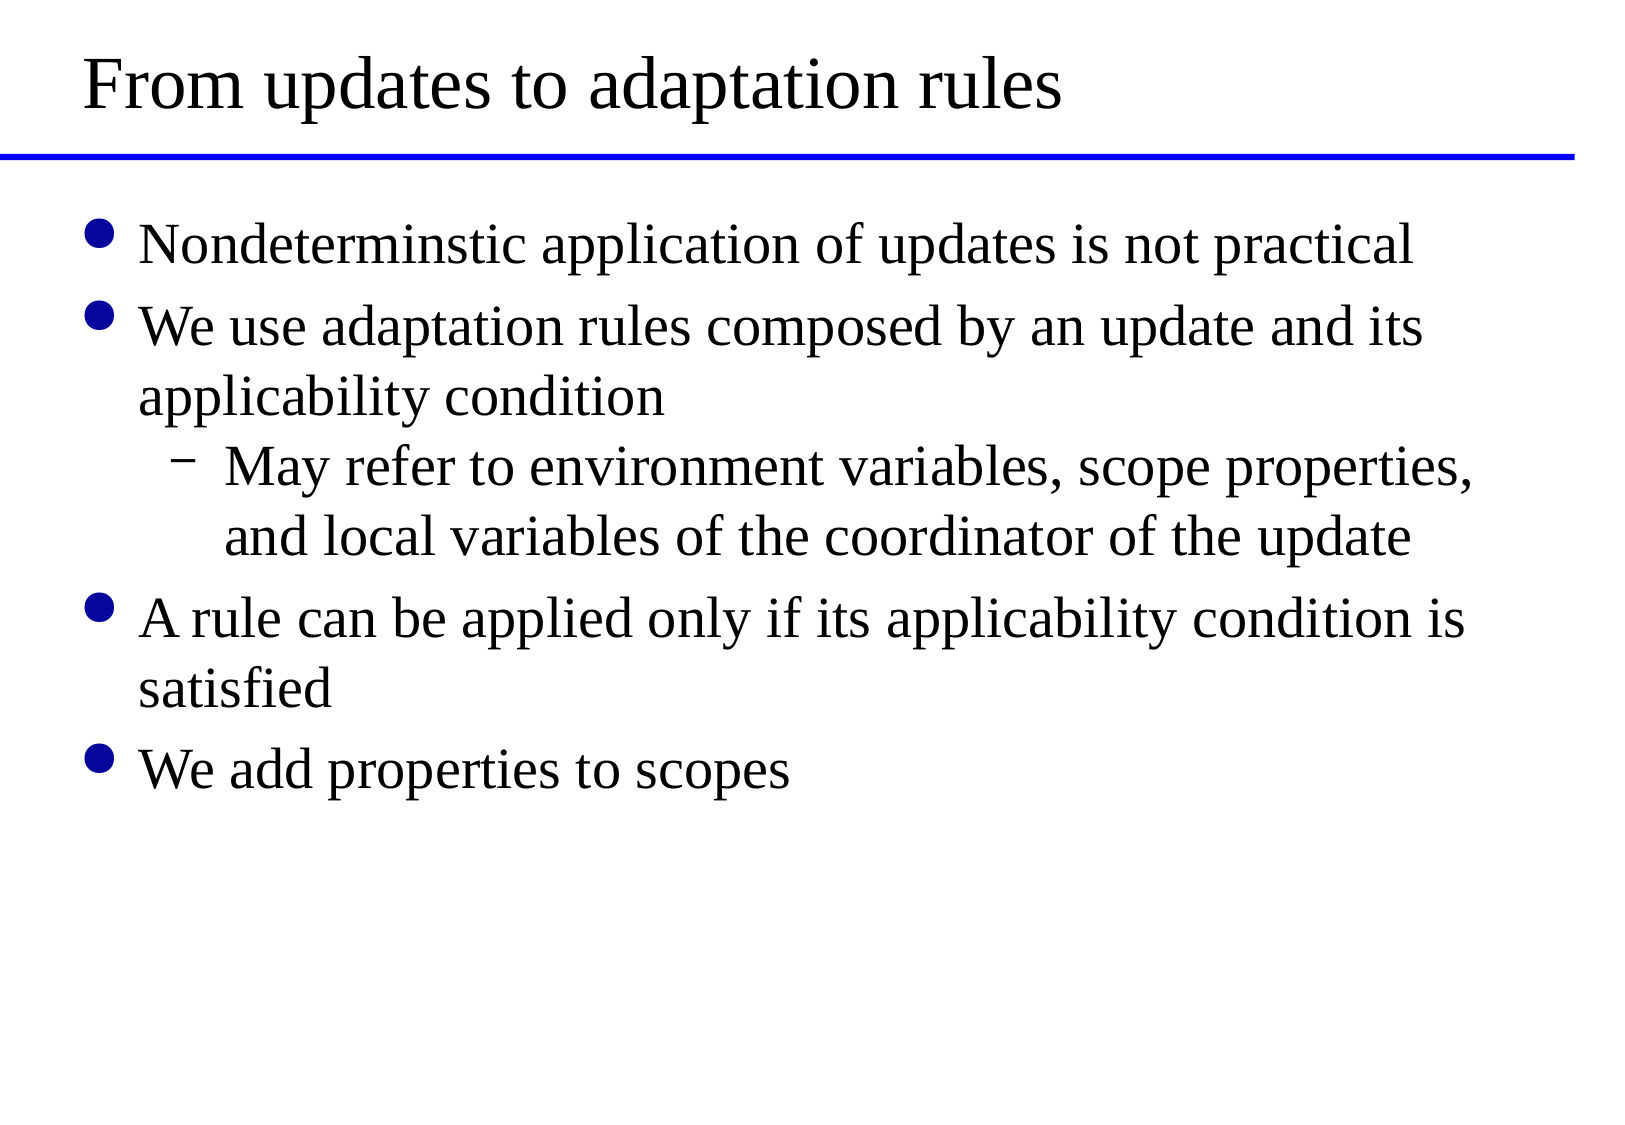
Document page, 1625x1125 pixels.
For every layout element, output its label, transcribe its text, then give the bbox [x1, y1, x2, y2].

list Nondeterminstic application of updates is not practical We use adaptation rules composed by an update and its applicability condition May refer to environment variables, scope properties, and local variables of the coordinator of the update A rule can be applied only if its applicability condition is satisfied We add properties to scopes [67, 198, 1546, 1061]
title From updates to adaptation rules [67, 27, 1544, 131]
